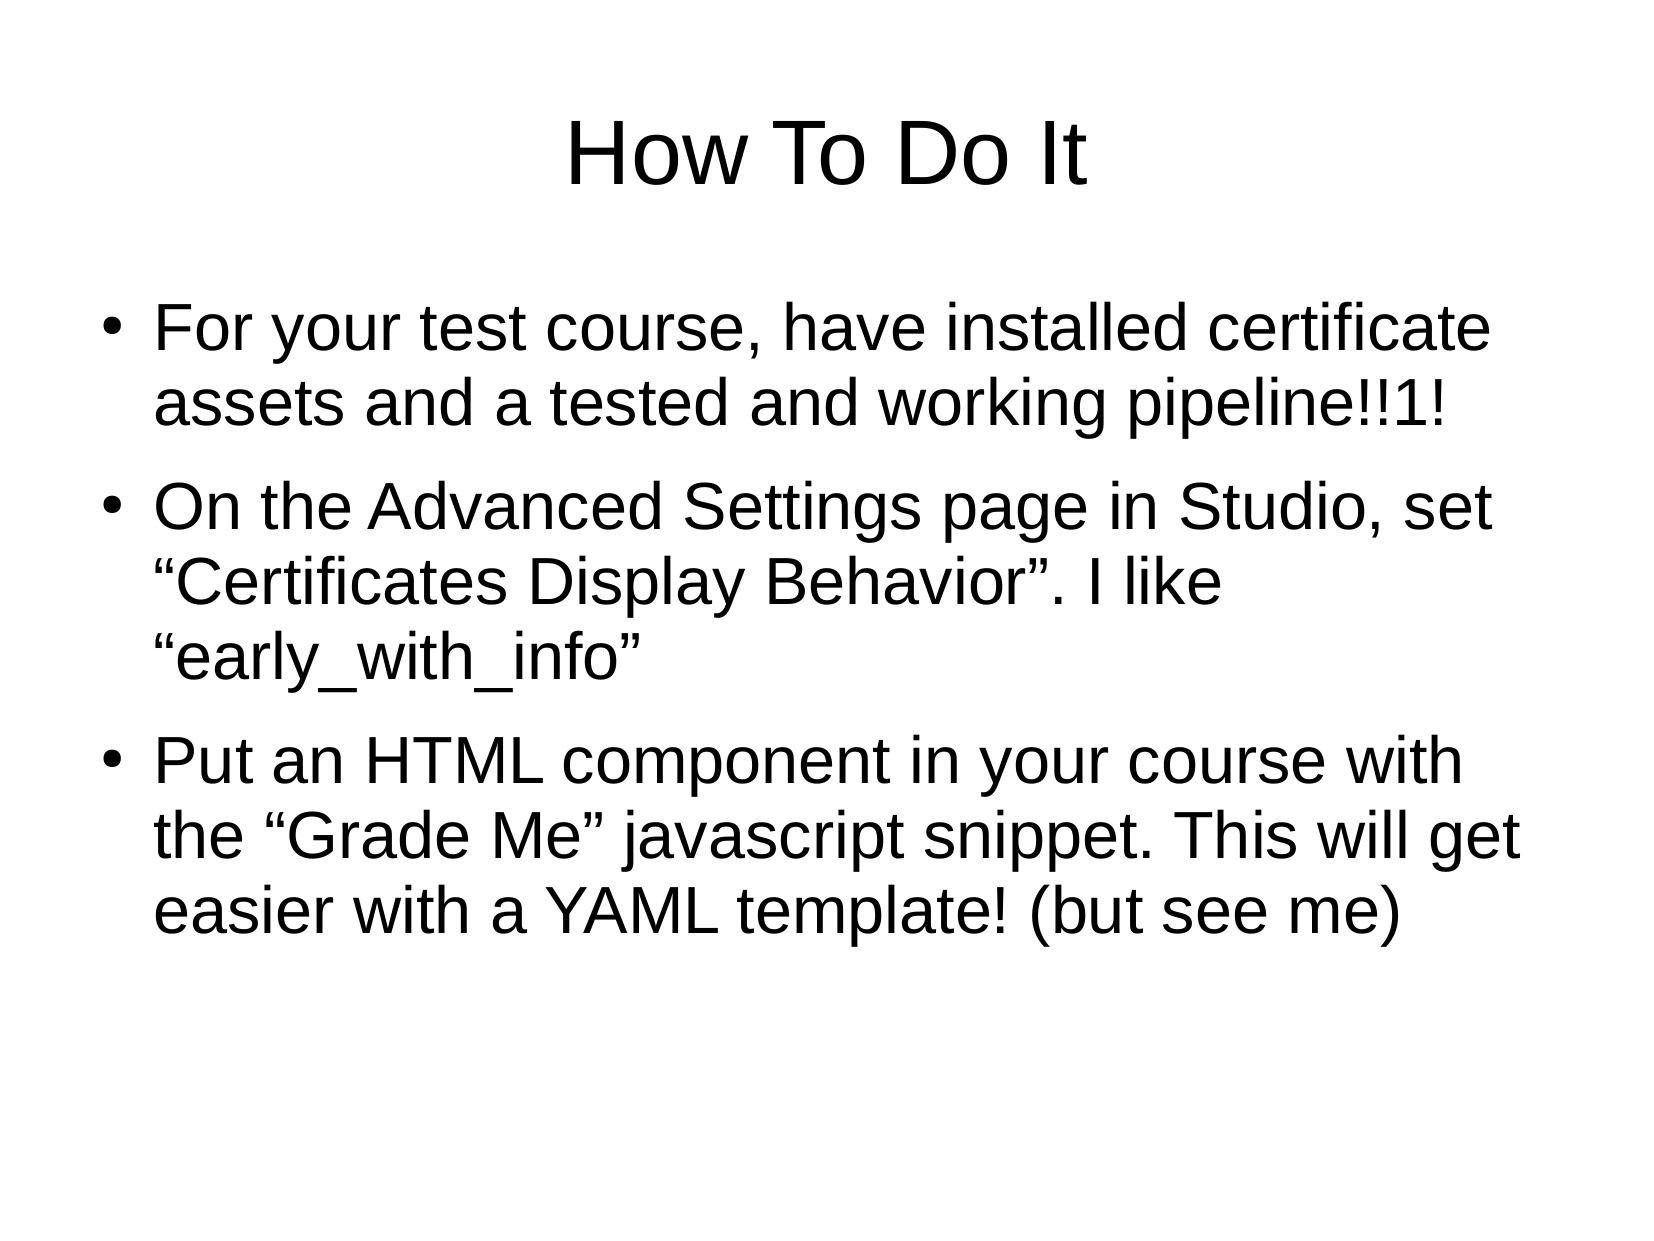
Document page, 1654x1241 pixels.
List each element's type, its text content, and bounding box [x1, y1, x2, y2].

title How To Do It [82, 49, 1571, 257]
list For your test course, have installed certificate assets and a tested and working pipeline!!1! On the Advanced Settings page in Studio, set “Certificates Display Behavior”. I like “early_with_info” Put an HTML component in your course with the “Grade Me” javascript snippet. This will get easier with a YAML template! (but see me) [82, 290, 1538, 1010]
